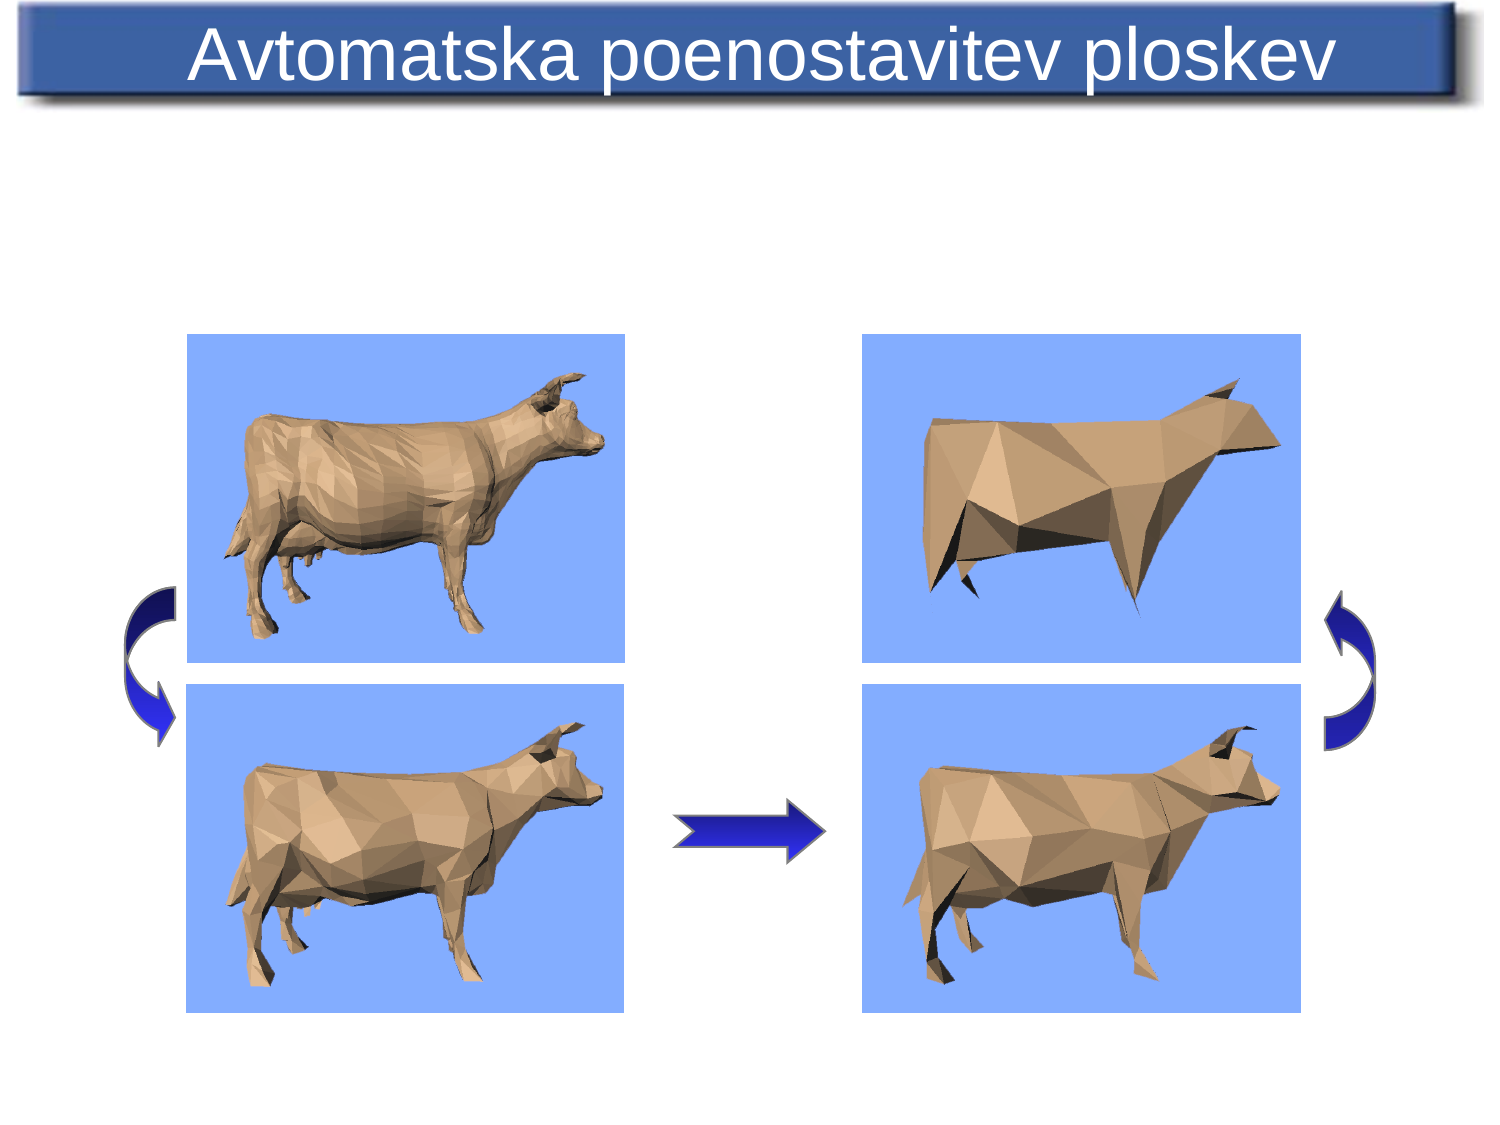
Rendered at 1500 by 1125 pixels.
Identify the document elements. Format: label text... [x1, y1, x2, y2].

text_box [125, 587, 176, 747]
picture [862, 684, 1301, 1013]
picture [862, 334, 1301, 663]
picture [16, 0, 1484, 113]
text_box [1324, 590, 1375, 751]
title Avtomatska poenostavitev ploskev [24, 0, 1500, 103]
picture [186, 684, 624, 1013]
picture [187, 334, 625, 663]
text_box [675, 800, 826, 863]
